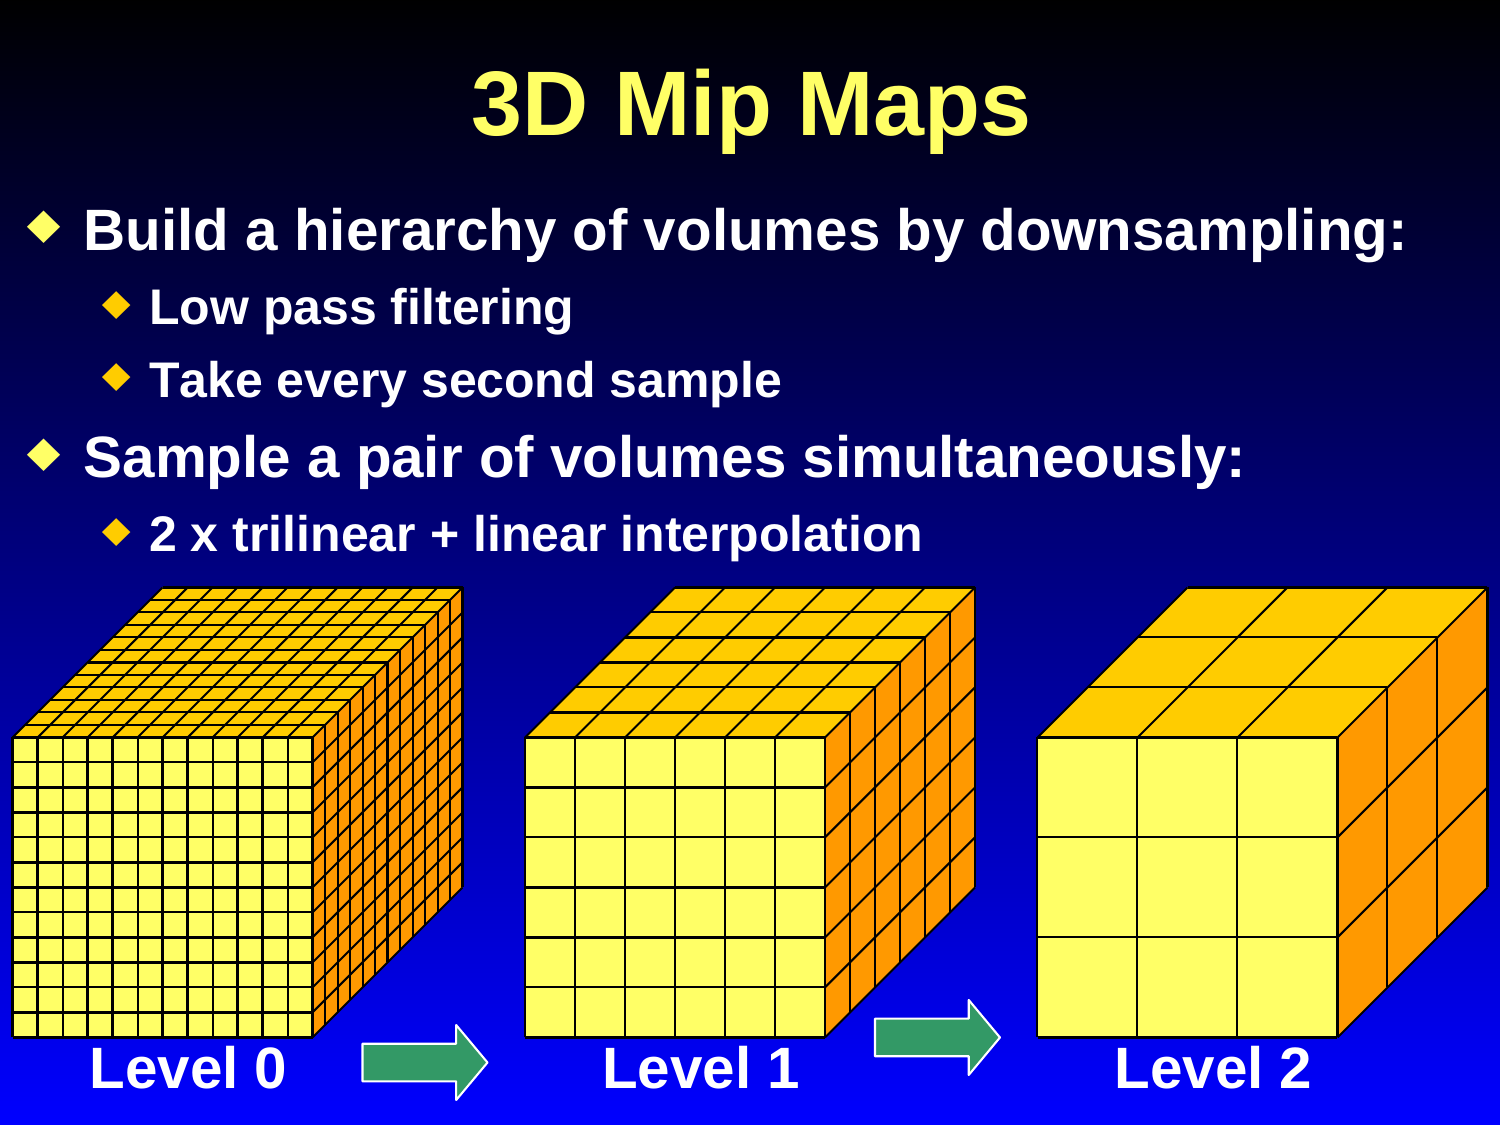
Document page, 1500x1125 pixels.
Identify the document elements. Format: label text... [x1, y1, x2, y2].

text_box [776, 739, 824, 786]
text_box [451, 767, 461, 796]
text_box [214, 1014, 236, 1025]
text_box [364, 679, 374, 708]
text_box [289, 739, 311, 761]
text_box [414, 879, 424, 908]
text_box [376, 917, 386, 946]
text_box [142, 651, 171, 661]
text_box [39, 939, 62, 961]
text_box [389, 829, 399, 858]
text_box [39, 864, 62, 886]
text_box [64, 988, 86, 1011]
text_box [139, 1014, 161, 1025]
text_box [14, 964, 36, 986]
text_box [439, 729, 449, 758]
text_box [951, 741, 974, 809]
text_box [192, 601, 221, 611]
text_box [167, 651, 196, 661]
text_box [239, 889, 261, 911]
text_box [64, 763, 86, 786]
text_box [1138, 838, 1236, 936]
text_box [576, 739, 624, 786]
text_box [39, 1014, 62, 1036]
text_box [154, 713, 184, 724]
text_box [89, 964, 111, 986]
text_box [326, 816, 337, 846]
text_box [1238, 938, 1336, 1036]
text_box [264, 789, 287, 811]
text_box [451, 867, 461, 896]
text_box Level 2 [1100, 1025, 1329, 1111]
text_box [1242, 589, 1383, 636]
text_box [779, 664, 846, 686]
text_box [901, 641, 924, 709]
text_box [526, 739, 574, 786]
text_box [1038, 938, 1136, 1036]
text_box [629, 714, 696, 736]
text_box [114, 1014, 137, 1025]
text_box [726, 739, 774, 786]
text_box [39, 789, 62, 811]
text_box [451, 592, 461, 621]
text_box [317, 701, 346, 711]
text_box [329, 688, 359, 699]
text_box [389, 654, 399, 683]
text_box [217, 726, 246, 736]
text_box [279, 589, 308, 599]
text_box [317, 601, 346, 611]
text_box [267, 626, 296, 636]
text_box [364, 829, 374, 858]
text_box [804, 639, 871, 661]
text_box [142, 701, 171, 711]
text_box [379, 638, 409, 649]
text_box [654, 688, 722, 711]
text_box [64, 864, 86, 886]
text_box [414, 804, 424, 833]
text_box [89, 814, 111, 836]
text_box [351, 816, 362, 846]
text_box [242, 601, 271, 611]
text_box [389, 904, 399, 933]
text_box [426, 716, 437, 746]
text_box [264, 864, 287, 886]
text_box [926, 766, 949, 834]
text_box [376, 717, 386, 746]
text_box [439, 754, 449, 783]
text_box [217, 626, 246, 636]
text_box [376, 842, 386, 871]
text_box [451, 667, 461, 696]
text_box [242, 651, 271, 661]
text_box [339, 904, 349, 933]
text_box [239, 838, 261, 861]
text_box [364, 879, 374, 908]
text_box [426, 616, 437, 646]
text_box [254, 688, 284, 699]
text_box [329, 613, 359, 624]
text_box [367, 601, 396, 611]
text_box [304, 589, 333, 599]
text_box [129, 664, 158, 674]
text_box [292, 701, 321, 711]
text_box [14, 1014, 36, 1036]
text_box [114, 864, 137, 886]
text_box [401, 841, 412, 871]
text_box [214, 763, 236, 786]
text_box [901, 891, 924, 959]
text_box [139, 763, 161, 786]
text_box [64, 1014, 86, 1036]
text_box [129, 688, 159, 699]
text_box [189, 739, 212, 761]
text_box [362, 1025, 488, 1101]
text_box [529, 714, 596, 736]
text_box [679, 714, 746, 736]
text_box [804, 589, 871, 611]
text_box [189, 1014, 212, 1025]
text_box [429, 589, 458, 599]
text_box [854, 589, 921, 611]
text_box [379, 589, 408, 599]
text_box [254, 613, 284, 624]
text_box [214, 789, 236, 811]
text_box [1438, 592, 1486, 734]
text_box [264, 739, 287, 761]
text_box [14, 739, 36, 761]
text_box [67, 676, 96, 686]
text_box [826, 766, 849, 833]
text_box [17, 726, 46, 736]
text_box [179, 589, 208, 599]
text_box [204, 664, 233, 674]
text_box [439, 879, 449, 908]
text_box [776, 939, 824, 986]
text_box [626, 988, 674, 1025]
text_box [926, 666, 949, 733]
text_box [179, 638, 209, 649]
text_box [67, 726, 96, 736]
text_box [1238, 838, 1336, 936]
text_box [354, 613, 384, 624]
text_box [154, 664, 183, 674]
text_box [139, 988, 161, 1011]
text_box [214, 814, 236, 836]
text_box [354, 664, 383, 674]
text_box [1038, 739, 1136, 836]
text_box [39, 913, 62, 936]
text_box [89, 939, 111, 961]
text_box [89, 913, 111, 936]
text_box [242, 701, 271, 711]
text_box [229, 589, 258, 599]
text_box [829, 664, 896, 686]
text_box [239, 1014, 261, 1025]
text_box [279, 688, 309, 699]
text_box [139, 864, 161, 886]
text_box [426, 841, 437, 871]
text_box [292, 676, 321, 686]
text_box [292, 626, 321, 636]
text_box [901, 791, 924, 859]
text_box [1092, 638, 1234, 686]
text_box [242, 676, 271, 686]
text_box [401, 866, 412, 896]
text_box [64, 964, 86, 986]
text_box [439, 804, 449, 833]
text_box [876, 716, 899, 783]
text_box [264, 1014, 287, 1025]
text_box [414, 904, 424, 933]
text_box [439, 704, 449, 733]
text_box [139, 889, 161, 911]
text_box [876, 666, 899, 734]
text_box [726, 939, 774, 986]
text_box [854, 639, 921, 661]
text_box [379, 613, 409, 624]
text_box [951, 841, 974, 909]
text_box [389, 779, 399, 808]
text_box [89, 988, 111, 1011]
text_box [139, 913, 161, 936]
text_box [139, 964, 161, 986]
text_box [754, 688, 822, 711]
text_box [214, 913, 236, 936]
text_box [339, 979, 349, 1008]
text_box [389, 754, 399, 783]
text_box [189, 988, 212, 1011]
text_box [704, 589, 771, 611]
text_box [364, 904, 374, 933]
text_box [39, 889, 62, 911]
text_box [776, 988, 824, 1036]
text_box [314, 854, 324, 883]
text_box [1342, 589, 1483, 636]
text_box [451, 692, 461, 721]
text_box [89, 739, 111, 761]
text_box [526, 789, 574, 836]
text_box [676, 939, 724, 986]
text_box [239, 789, 261, 811]
text_box [364, 929, 374, 958]
text_box [1339, 892, 1386, 1033]
text_box [189, 763, 212, 786]
text_box [114, 988, 137, 1011]
text_box [376, 792, 386, 821]
text_box [426, 891, 437, 921]
text_box [376, 692, 386, 721]
text_box [339, 704, 349, 733]
text_box [114, 939, 137, 961]
text_box [414, 704, 424, 733]
text_box [875, 999, 1000, 1075]
text_box [154, 613, 184, 624]
text_box [726, 789, 774, 836]
text_box [192, 726, 221, 736]
text_box [39, 814, 62, 836]
text_box [154, 589, 183, 599]
text_box [414, 779, 424, 808]
text_box [1388, 642, 1436, 784]
text_box [64, 814, 86, 836]
text_box [264, 964, 287, 986]
list Build a hierarchy of volumes by downsampling: Low pass filtering Take every second sample Sample a pair of volumes simultaneously: 2 x trilinear + linear interpolation [12, 187, 1483, 576]
text_box [217, 676, 246, 686]
text_box [826, 916, 849, 983]
text_box [901, 691, 924, 758]
text_box [826, 866, 849, 934]
text_box [904, 589, 971, 611]
text_box [654, 639, 721, 661]
text_box [179, 713, 209, 724]
text_box [114, 913, 137, 936]
text_box [404, 613, 434, 624]
text_box [576, 789, 624, 836]
text_box [339, 829, 349, 858]
text_box [426, 691, 437, 721]
text_box [164, 864, 186, 886]
text_box [626, 739, 674, 786]
text_box [14, 789, 36, 811]
text_box [314, 954, 324, 983]
text_box [114, 964, 137, 986]
text_box [264, 763, 287, 786]
text_box [326, 791, 337, 821]
text_box [239, 763, 261, 786]
text_box [876, 766, 899, 834]
text_box [279, 638, 309, 649]
text_box [14, 889, 36, 911]
text_box [164, 988, 186, 1011]
text_box [1192, 638, 1334, 686]
text_box [326, 966, 337, 996]
text_box [164, 814, 186, 836]
text_box [239, 739, 261, 761]
text_box [117, 626, 146, 636]
text_box [451, 617, 461, 646]
text_box [439, 854, 449, 883]
text_box [414, 629, 424, 658]
text_box [79, 713, 109, 724]
text_box [851, 791, 874, 859]
text_box [704, 639, 771, 661]
text_box [114, 838, 137, 861]
text_box [351, 791, 362, 821]
text_box [117, 651, 146, 661]
text_box [289, 838, 311, 861]
text_box [579, 714, 646, 736]
text_box [304, 613, 334, 624]
text_box [626, 889, 674, 936]
text_box [289, 814, 311, 836]
text_box [39, 739, 62, 761]
text_box [342, 676, 371, 686]
text_box [326, 866, 337, 896]
text_box [426, 866, 437, 896]
text_box [851, 941, 874, 1009]
text_box [326, 916, 337, 946]
text_box [779, 613, 847, 636]
text_box [392, 601, 421, 611]
text_box [629, 613, 697, 636]
text_box [414, 679, 424, 708]
text_box [364, 954, 374, 983]
text_box [179, 613, 209, 624]
text_box [439, 654, 449, 683]
text_box [239, 864, 261, 886]
text_box [376, 667, 386, 696]
text_box [679, 613, 747, 636]
text_box [142, 726, 171, 736]
text_box [726, 889, 774, 936]
text_box [339, 929, 349, 958]
text_box [204, 713, 234, 724]
text_box [217, 651, 246, 661]
text_box [776, 889, 824, 936]
text_box [304, 664, 333, 674]
text_box [254, 638, 284, 649]
text_box [526, 838, 574, 886]
text_box [89, 838, 111, 861]
text_box [329, 589, 358, 599]
text_box [304, 713, 334, 724]
text_box [376, 817, 386, 846]
text_box [54, 688, 84, 699]
text_box [364, 704, 374, 733]
text_box [14, 988, 36, 1011]
text_box [42, 726, 71, 736]
text_box [367, 626, 396, 636]
text_box [401, 641, 412, 671]
text_box [1438, 692, 1486, 834]
text_box [14, 913, 36, 936]
text_box [951, 591, 974, 659]
text_box [439, 629, 449, 658]
text_box [289, 939, 311, 961]
text_box [64, 789, 86, 811]
text_box [167, 626, 196, 636]
text_box [314, 879, 324, 908]
text_box [451, 742, 461, 771]
text_box [426, 791, 437, 821]
text_box [204, 613, 234, 624]
text_box [451, 842, 461, 871]
text_box [1138, 739, 1236, 836]
text_box [339, 804, 349, 833]
text_box [254, 589, 283, 599]
text_box [192, 651, 221, 661]
text_box [679, 664, 746, 686]
text_box [167, 676, 196, 686]
text_box [164, 838, 186, 861]
text_box [389, 929, 399, 958]
text_box [414, 754, 424, 783]
text_box [314, 904, 324, 933]
text_box [342, 626, 371, 636]
text_box [264, 889, 287, 911]
text_box [342, 651, 371, 661]
text_box [229, 713, 259, 724]
text_box [229, 664, 258, 674]
text_box [314, 754, 324, 783]
text_box [214, 838, 236, 861]
text_box [576, 838, 624, 886]
text_box [826, 816, 849, 884]
text_box [389, 804, 399, 833]
text_box [289, 1014, 311, 1036]
text_box [114, 763, 137, 786]
text_box [267, 726, 296, 736]
text_box [729, 613, 797, 636]
text_box [554, 688, 622, 711]
text_box [351, 841, 362, 871]
text_box [317, 651, 346, 661]
text_box [901, 741, 924, 809]
text_box [376, 767, 386, 796]
text_box [629, 664, 696, 686]
text_box [164, 964, 186, 986]
text_box [142, 626, 171, 636]
text_box [29, 713, 59, 724]
text_box [204, 688, 234, 699]
text_box [401, 791, 412, 821]
text_box [426, 766, 437, 796]
text_box [64, 739, 86, 761]
text_box [392, 626, 421, 636]
text_box [79, 664, 108, 674]
text_box [851, 691, 874, 759]
text_box [14, 864, 36, 886]
text_box [376, 942, 386, 971]
text_box [264, 913, 287, 936]
text_box [279, 713, 309, 724]
text_box [876, 866, 899, 933]
text_box [264, 814, 287, 836]
text_box [164, 1014, 186, 1025]
text_box [189, 939, 212, 961]
text_box [167, 726, 196, 736]
text_box [389, 729, 399, 758]
text_box [264, 939, 287, 961]
text_box [576, 889, 624, 936]
text_box [89, 889, 111, 911]
text_box [139, 814, 161, 836]
title 3D Mip Maps [47, 24, 1457, 163]
text_box [829, 613, 897, 636]
text_box [189, 864, 212, 886]
text_box [526, 889, 574, 936]
text_box [351, 716, 362, 746]
text_box [439, 679, 449, 708]
text_box [104, 688, 134, 699]
text_box [54, 713, 84, 724]
text_box [339, 754, 349, 783]
text_box [754, 639, 821, 661]
text_box [164, 939, 186, 961]
text_box [926, 816, 949, 883]
text_box [326, 766, 337, 796]
text_box [401, 916, 412, 946]
text_box [104, 638, 134, 649]
text_box [451, 792, 461, 821]
text_box [676, 988, 724, 1025]
text_box [164, 739, 186, 761]
text_box [1042, 688, 1184, 736]
text_box [164, 913, 186, 936]
text_box [67, 701, 96, 711]
text_box [64, 939, 86, 961]
text_box [39, 838, 62, 861]
text_box [214, 988, 236, 1011]
text_box [289, 913, 311, 936]
text_box [139, 838, 161, 861]
text_box [89, 864, 111, 886]
text_box [364, 804, 374, 833]
text_box [239, 988, 261, 1011]
text_box [1339, 792, 1386, 933]
text_box [364, 854, 374, 883]
text_box [114, 789, 137, 811]
text_box [104, 713, 134, 724]
text_box [1038, 838, 1136, 936]
text_box [79, 688, 109, 699]
text_box [189, 838, 212, 861]
text_box [417, 601, 446, 611]
text_box [64, 889, 86, 911]
text_box [726, 838, 774, 886]
text_box [729, 714, 796, 736]
text_box [401, 891, 412, 921]
text_box [329, 638, 359, 649]
text_box [314, 779, 324, 808]
text_box [1142, 589, 1283, 636]
text_box [876, 916, 899, 984]
text_box [214, 939, 236, 961]
text_box [204, 638, 234, 649]
text_box [414, 854, 424, 883]
text_box [326, 716, 337, 746]
text_box [264, 988, 287, 1011]
text_box [1438, 792, 1486, 934]
text_box [314, 829, 324, 858]
text_box Level 1 [587, 1025, 816, 1111]
text_box [154, 638, 184, 649]
text_box [239, 814, 261, 836]
text_box [326, 891, 337, 921]
text_box [826, 966, 849, 1034]
text_box [214, 739, 236, 761]
text_box [704, 688, 772, 711]
text_box [239, 939, 261, 961]
text_box [404, 589, 433, 599]
text_box [317, 676, 346, 686]
text_box [289, 889, 311, 911]
text_box [339, 779, 349, 808]
text_box [229, 613, 259, 624]
text_box [414, 729, 424, 758]
text_box [192, 626, 221, 636]
text_box [876, 816, 899, 884]
text_box [267, 676, 296, 686]
text_box [117, 676, 146, 686]
text_box [289, 763, 311, 786]
text_box [339, 854, 349, 883]
text_box [604, 639, 671, 661]
text_box [354, 638, 384, 649]
text_box [179, 664, 208, 674]
text_box [826, 716, 849, 784]
text_box [242, 726, 271, 736]
text_box [289, 988, 311, 1011]
text_box [14, 814, 36, 836]
text_box [289, 864, 311, 886]
text_box [242, 626, 271, 636]
text_box [189, 964, 212, 986]
text_box [142, 601, 171, 611]
text_box [204, 589, 233, 599]
text_box [229, 638, 259, 649]
text_box [389, 704, 399, 733]
text_box [304, 688, 334, 699]
text_box [89, 1014, 111, 1025]
text_box [326, 841, 337, 871]
text_box [279, 613, 309, 624]
text_box [364, 729, 374, 758]
text_box [314, 1004, 324, 1033]
text_box [254, 713, 284, 724]
text_box [339, 954, 349, 983]
text_box [526, 939, 574, 986]
text_box [401, 816, 412, 846]
text_box [754, 589, 821, 611]
text_box [879, 613, 947, 636]
text_box [189, 913, 212, 936]
text_box [14, 939, 36, 961]
text_box [1388, 842, 1436, 984]
text_box [289, 789, 311, 811]
text_box [654, 589, 721, 611]
text_box [189, 789, 212, 811]
text_box [776, 789, 824, 836]
text_box [426, 666, 437, 696]
text_box [114, 739, 137, 761]
text_box [314, 979, 324, 1008]
text_box [279, 664, 308, 674]
text_box [576, 939, 624, 986]
text_box [104, 664, 133, 674]
text_box [451, 642, 461, 671]
text_box Level 0 [75, 1025, 304, 1111]
text_box [626, 838, 674, 886]
text_box [314, 929, 324, 958]
text_box [1142, 688, 1284, 736]
text_box [451, 817, 461, 846]
text_box [317, 626, 346, 636]
text_box [339, 729, 349, 758]
text_box [189, 814, 212, 836]
text_box [626, 939, 674, 986]
text_box [779, 714, 846, 736]
text_box [92, 726, 121, 736]
text_box [676, 789, 724, 836]
text_box [179, 688, 209, 699]
text_box [329, 664, 358, 674]
text_box [117, 701, 146, 711]
text_box [1292, 638, 1434, 686]
text_box [114, 889, 137, 911]
text_box [92, 676, 121, 686]
text_box [389, 879, 399, 908]
text_box [304, 638, 334, 649]
text_box [351, 966, 362, 996]
text_box [89, 789, 111, 811]
text_box [92, 701, 121, 711]
text_box [167, 601, 196, 611]
text_box [726, 988, 774, 1025]
text_box [376, 892, 386, 921]
text_box [239, 964, 261, 986]
text_box [229, 688, 259, 699]
text_box [926, 616, 949, 684]
text_box [154, 688, 184, 699]
text_box [926, 716, 949, 784]
text_box [139, 739, 161, 761]
text_box [239, 913, 261, 936]
text_box [292, 726, 321, 736]
text_box [1138, 938, 1236, 1025]
text_box [579, 664, 646, 686]
text_box [526, 988, 574, 1036]
text_box [351, 691, 362, 721]
text_box [414, 654, 424, 683]
text_box [439, 604, 449, 633]
text_box [217, 701, 246, 711]
text_box [351, 916, 362, 946]
text_box [951, 641, 974, 708]
text_box [267, 601, 296, 611]
text_box [264, 838, 287, 861]
text_box [401, 691, 412, 721]
text_box [351, 766, 362, 796]
text_box [1238, 739, 1336, 836]
text_box [129, 713, 159, 724]
text_box [389, 679, 399, 708]
text_box [64, 838, 86, 861]
text_box [314, 729, 324, 758]
text_box [129, 638, 159, 649]
text_box [951, 791, 974, 858]
text_box [676, 838, 724, 886]
text_box [117, 726, 146, 736]
text_box [776, 838, 824, 886]
text_box [339, 879, 349, 908]
text_box [142, 676, 171, 686]
text_box [326, 941, 337, 971]
text_box [376, 742, 386, 771]
text_box [351, 866, 362, 896]
text_box [254, 664, 283, 674]
text_box [39, 964, 62, 986]
text_box [214, 964, 236, 986]
text_box [426, 816, 437, 846]
text_box [676, 889, 724, 936]
text_box [214, 864, 236, 886]
text_box [576, 988, 624, 1036]
text_box [926, 866, 949, 934]
text_box [426, 641, 437, 671]
text_box [901, 841, 924, 908]
text_box [189, 889, 212, 911]
text_box [164, 763, 186, 786]
text_box [326, 741, 337, 771]
text_box [367, 651, 396, 661]
text_box [326, 991, 337, 1021]
text_box [192, 676, 221, 686]
text_box [729, 664, 796, 686]
text_box [401, 716, 412, 746]
text_box [376, 867, 386, 896]
text_box [1242, 688, 1384, 736]
text_box [192, 701, 221, 711]
text_box [314, 804, 324, 833]
text_box [342, 601, 371, 611]
text_box [626, 789, 674, 836]
text_box [1339, 692, 1386, 833]
text_box [389, 854, 399, 883]
text_box [217, 601, 246, 611]
text_box [139, 789, 161, 811]
text_box [401, 741, 412, 771]
text_box [292, 651, 321, 661]
text_box [39, 988, 62, 1011]
text_box [851, 891, 874, 958]
text_box [167, 701, 196, 711]
text_box [401, 666, 412, 696]
text_box [851, 841, 874, 909]
text_box [89, 763, 111, 786]
text_box [851, 741, 874, 808]
text_box [92, 651, 121, 661]
text_box [439, 829, 449, 858]
text_box [426, 741, 437, 771]
text_box [364, 779, 374, 808]
text_box [164, 789, 186, 811]
text_box [1388, 742, 1436, 884]
text_box [39, 763, 62, 786]
text_box [214, 889, 236, 911]
text_box [804, 688, 872, 711]
text_box [451, 717, 461, 746]
text_box [676, 739, 724, 786]
text_box [114, 814, 137, 836]
text_box [351, 941, 362, 971]
text_box [364, 754, 374, 783]
text_box [401, 766, 412, 796]
text_box [289, 964, 311, 986]
text_box [351, 891, 362, 921]
text_box [14, 763, 36, 786]
text_box [604, 688, 672, 711]
text_box [42, 701, 71, 711]
text_box [354, 589, 383, 599]
text_box [439, 779, 449, 808]
text_box [139, 939, 161, 961]
text_box [292, 601, 321, 611]
text_box [64, 913, 86, 936]
text_box [129, 613, 159, 624]
text_box [14, 838, 36, 861]
text_box [267, 701, 296, 711]
text_box [164, 889, 186, 911]
text_box [267, 651, 296, 661]
text_box [351, 741, 362, 771]
text_box [951, 691, 974, 759]
text_box [414, 829, 424, 858]
